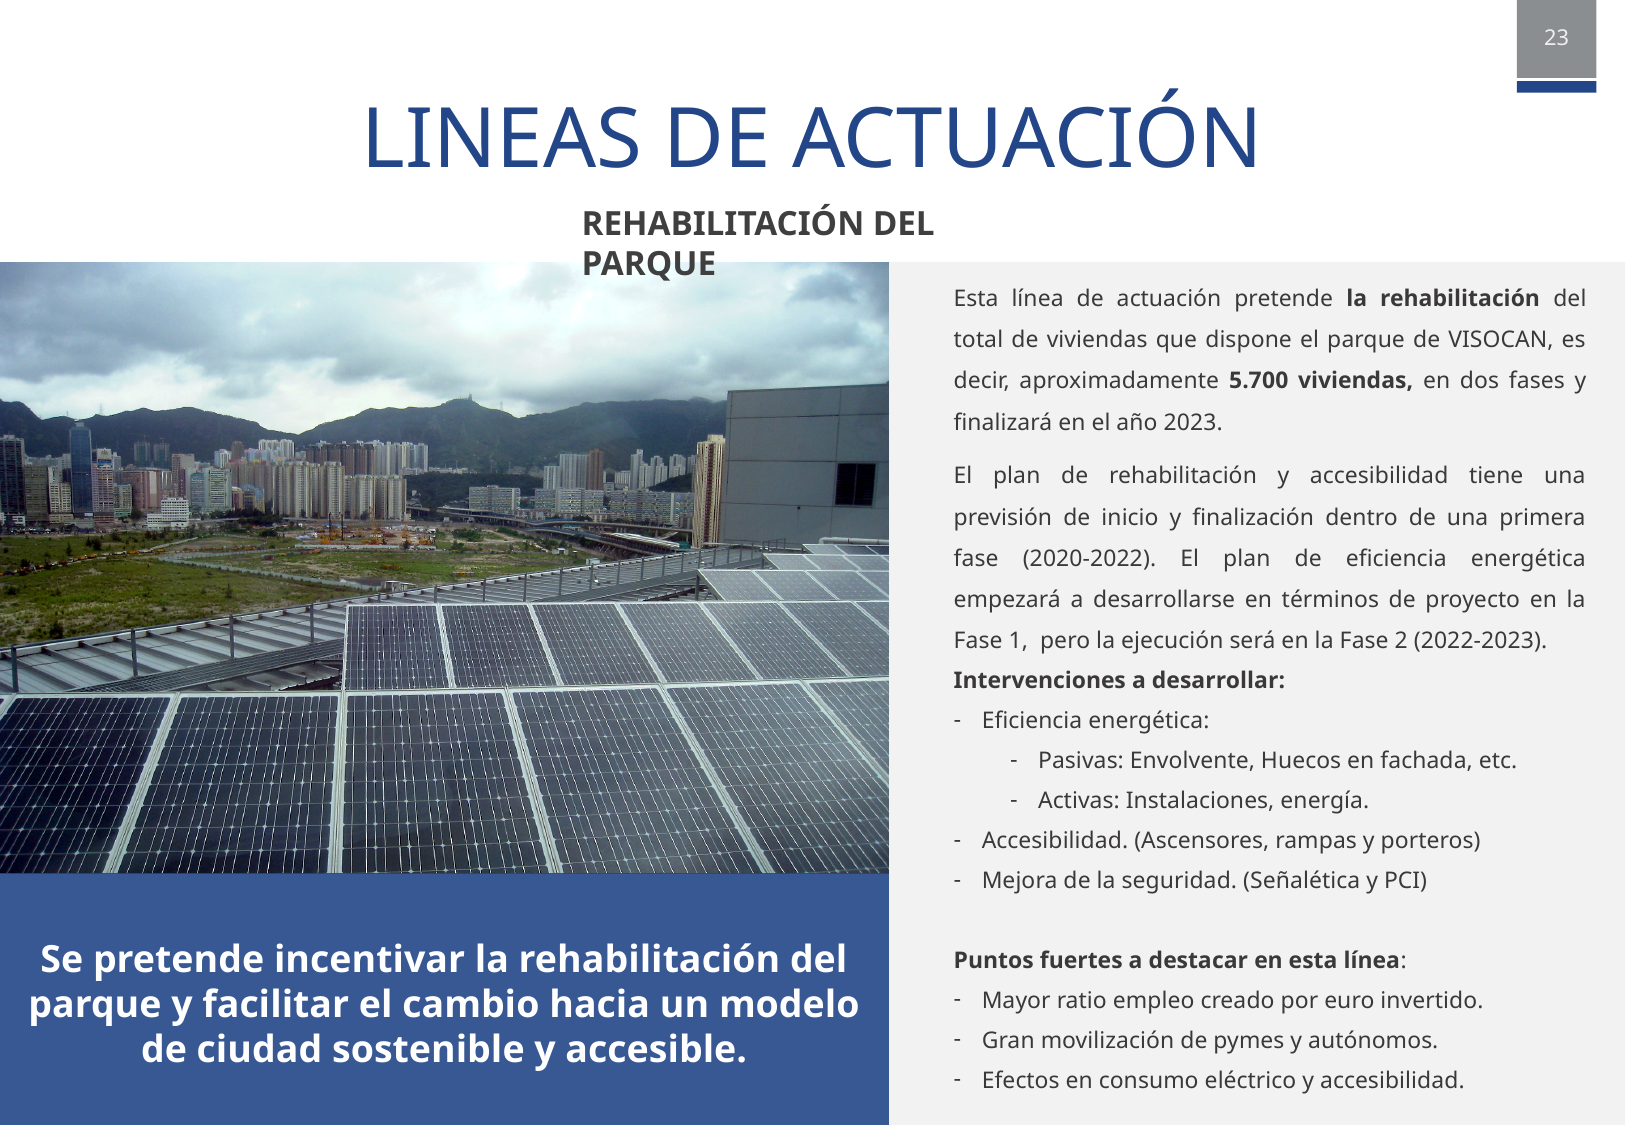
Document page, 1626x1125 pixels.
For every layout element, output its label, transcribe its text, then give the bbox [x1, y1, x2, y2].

text_box Esta línea de actuación pretende la rehabilitación del total de viviendas que dispone el parque de VISOCAN, es decir, aproximadamente 5.700 viviendas, en dos fases y finalizará en el año 2023. El plan de rehabilitación y accesibilidad tiene una previsión de inicio y finalización dentro de una primera fase (2020-2022). El plan de eficiencia energética empezará a desarrollarse en términos de proyecto en la Fase 1, pero la ejecución será en la Fase 2 (2022-2023). Intervenciones a desarrollar: Eficiencia energética: Pasivas: Envolvente, Huecos en fachada, etc. Activas: Instalaciones, energía. Accesibilidad. (Ascensores, rampas y porteros) Mejora de la seguridad. (Señalética y PCI) Puntos fuertes a destacar en esta línea: Mayor ratio empleo creado por euro invertido. Gran movilización de pymes y autónomos. Efectos en consumo eléctrico y accesibilidad. [938, 262, 1602, 1097]
text_box REHABILITACIÓN DEL PARQUE [581, 202, 1044, 283]
text_box [0, 261, 1625, 1125]
list LINEAS DE ACTUACIÓN [142, 99, 1483, 183]
picture [0, 262, 889, 873]
text_box Se pretende incentivar la rehabilitación del parque y facilitar el cambio hacia un modelo de ciudad sostenible y accesible. [0, 927, 889, 1078]
